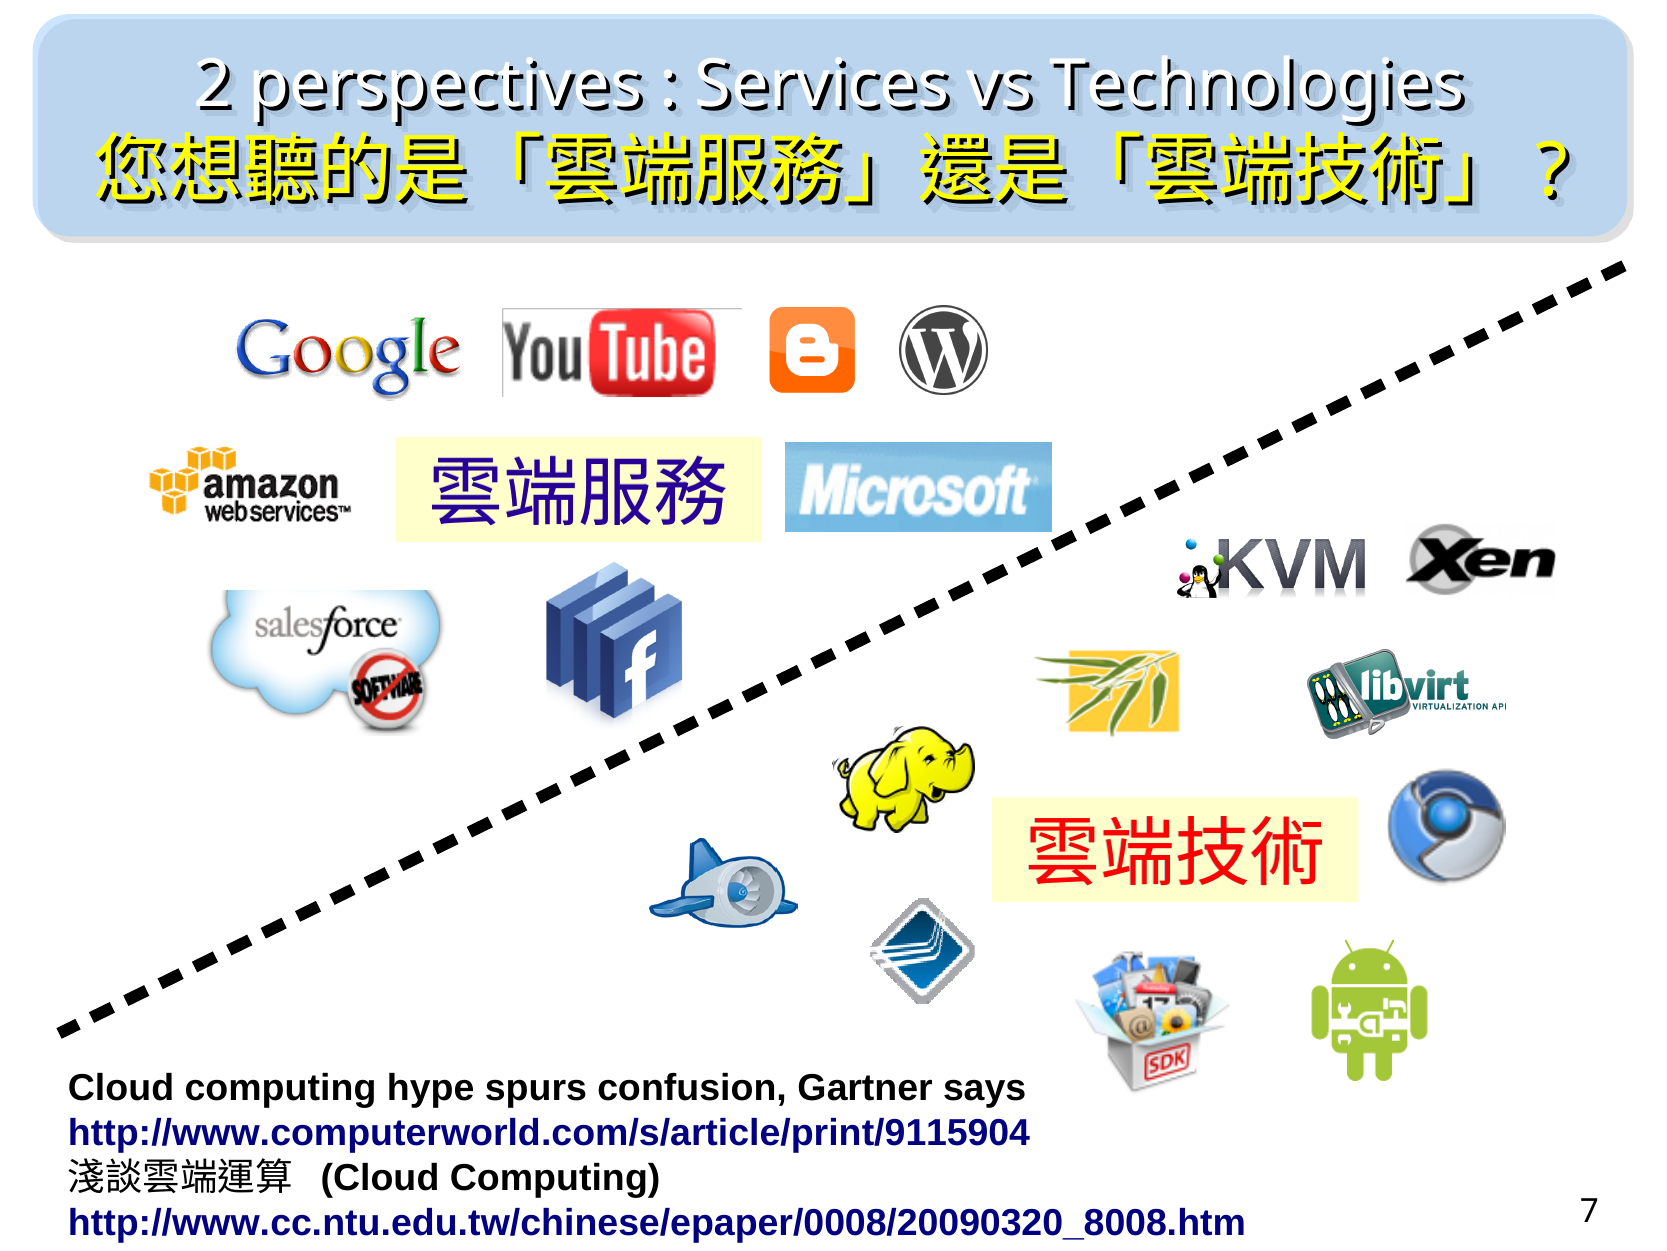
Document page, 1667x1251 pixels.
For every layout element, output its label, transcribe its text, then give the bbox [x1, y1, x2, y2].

picture [135, 442, 355, 532]
picture [230, 315, 467, 402]
picture [1176, 538, 1368, 598]
picture [1307, 649, 1506, 739]
picture [1387, 767, 1506, 886]
text_box 雲端服務 [395, 437, 762, 542]
picture [832, 726, 975, 833]
text_box Cloud computing hype spurs confusion, Gartner says http://www.computerworld.com/s/article/print/9115904 淺談雲端運算 (Cloud Computing) http://www.cc.ntu.edu.tw/chinese/epaper/0008/20090320_8008.htm [53, 1055, 1353, 1251]
picture [649, 838, 798, 928]
picture [501, 307, 742, 397]
picture [1033, 649, 1196, 739]
picture [1299, 930, 1440, 1093]
text_box 雲端技術 [992, 797, 1359, 903]
picture [767, 305, 857, 395]
picture [785, 442, 1052, 532]
picture [1051, 927, 1247, 1097]
picture [525, 558, 703, 736]
picture [867, 897, 975, 1004]
picture [206, 590, 446, 736]
picture [899, 305, 988, 395]
picture [1405, 508, 1556, 606]
text_box 2 perspectives : Services vs Technologies 您想聽的是「雲端服務」還是「雲端技術」? [32, 14, 1628, 237]
